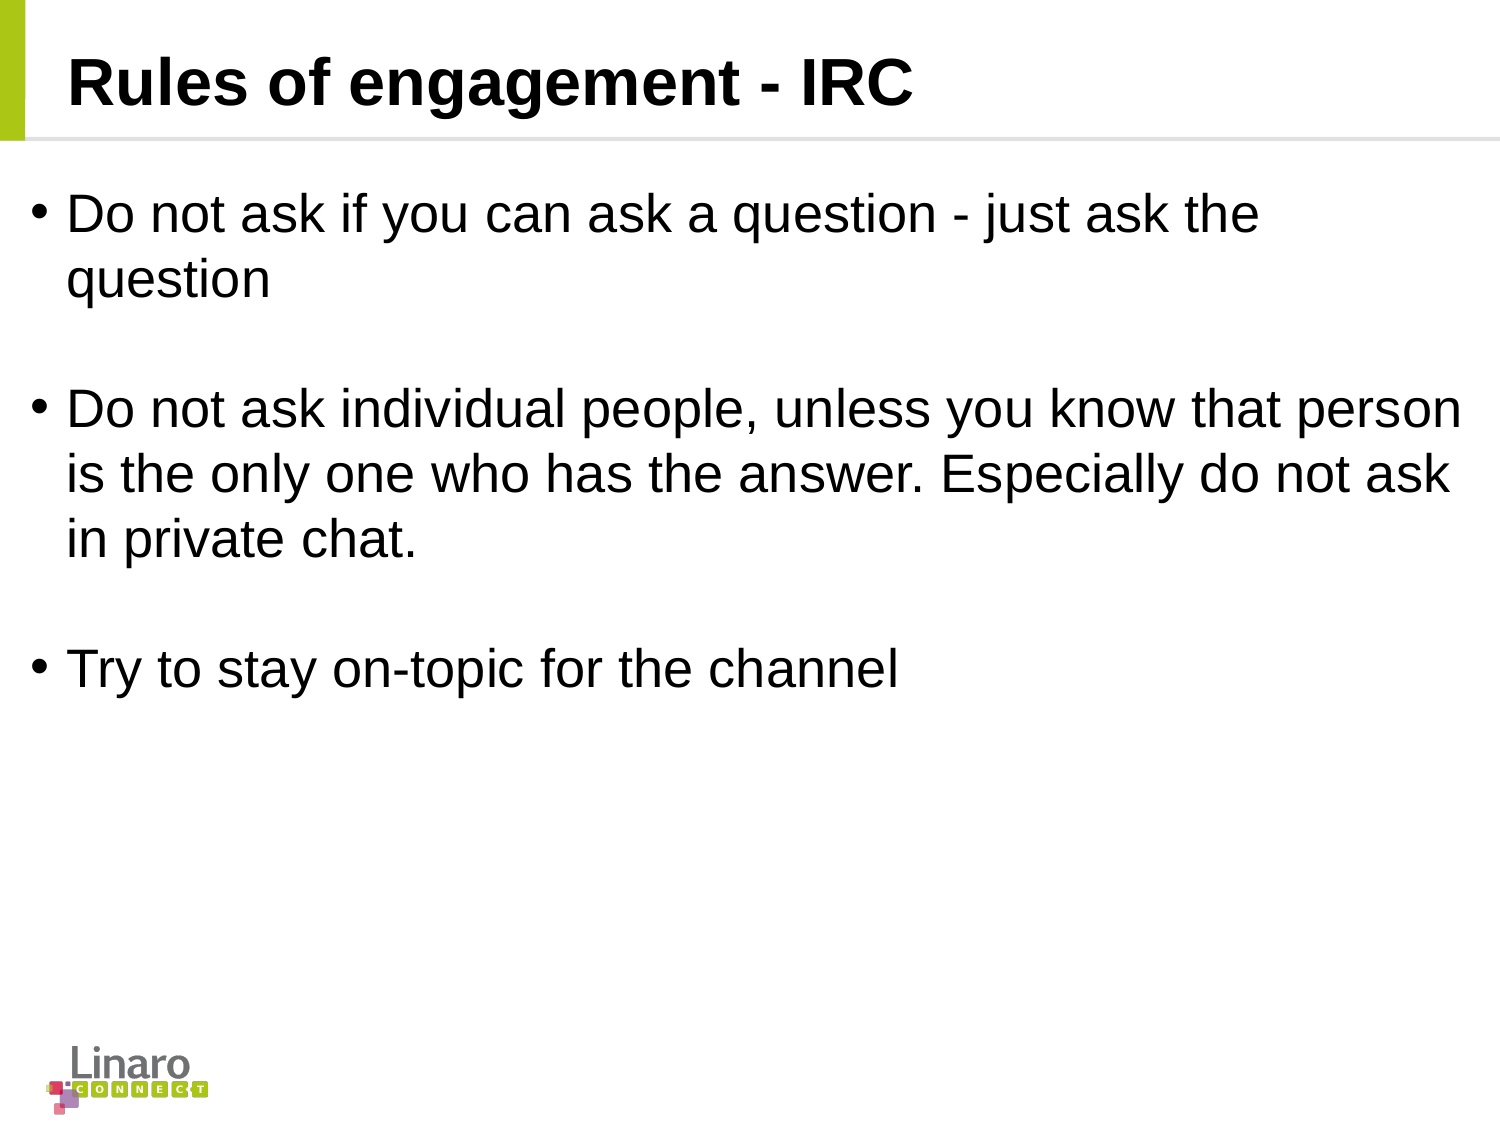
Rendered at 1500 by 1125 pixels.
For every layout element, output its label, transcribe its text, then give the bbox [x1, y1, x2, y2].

picture [39, 1041, 216, 1119]
text_box Do not ask if you can ask a question - just ask the question Do not ask individual people, unless you know that person is the only one who has the answer. Especially do not ask in private chat. Try to stay on-topic for the channel [16, 163, 1482, 1038]
text_box Rules of engagement - IRC [53, 23, 1465, 136]
